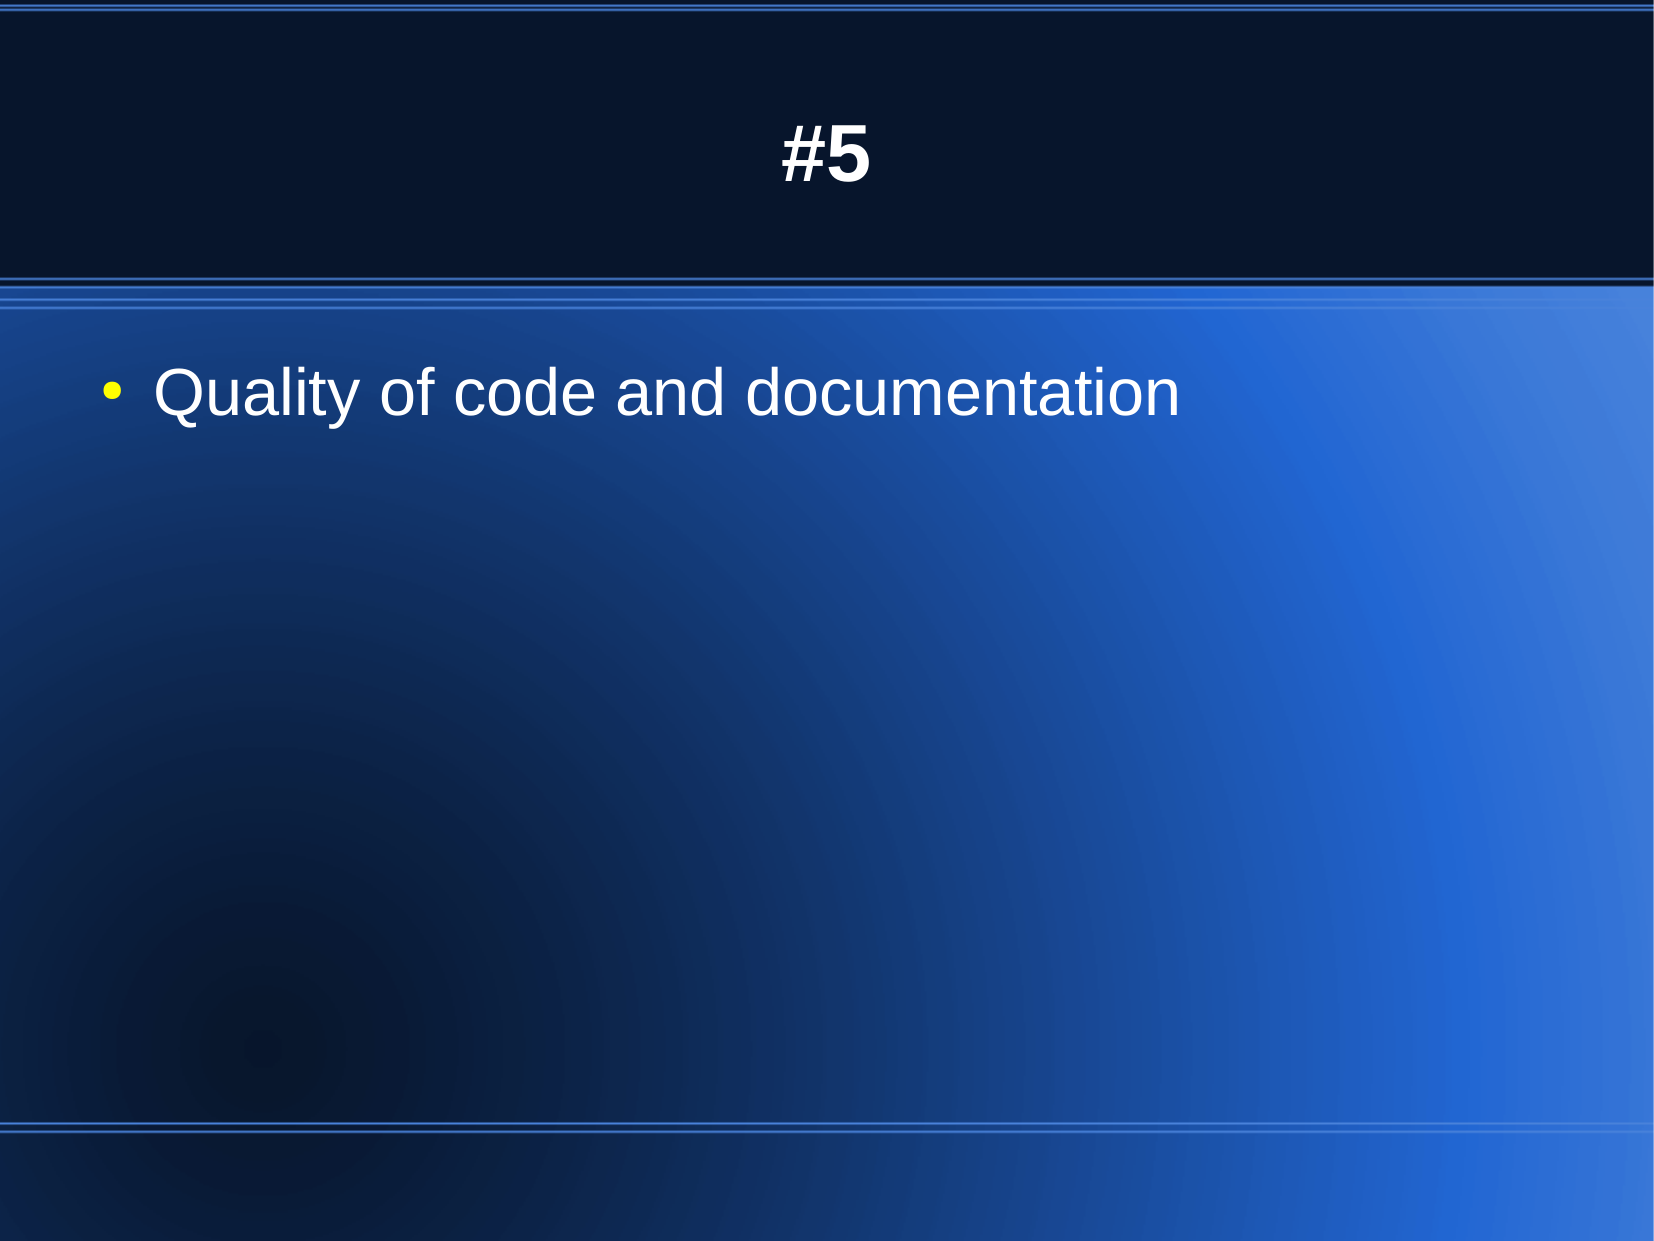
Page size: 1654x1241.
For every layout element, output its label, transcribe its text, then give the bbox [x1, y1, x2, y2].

list Quality of code and documentation [82, 355, 1571, 1075]
picture [0, 0, 1654, 1241]
title #5 [82, 49, 1571, 257]
